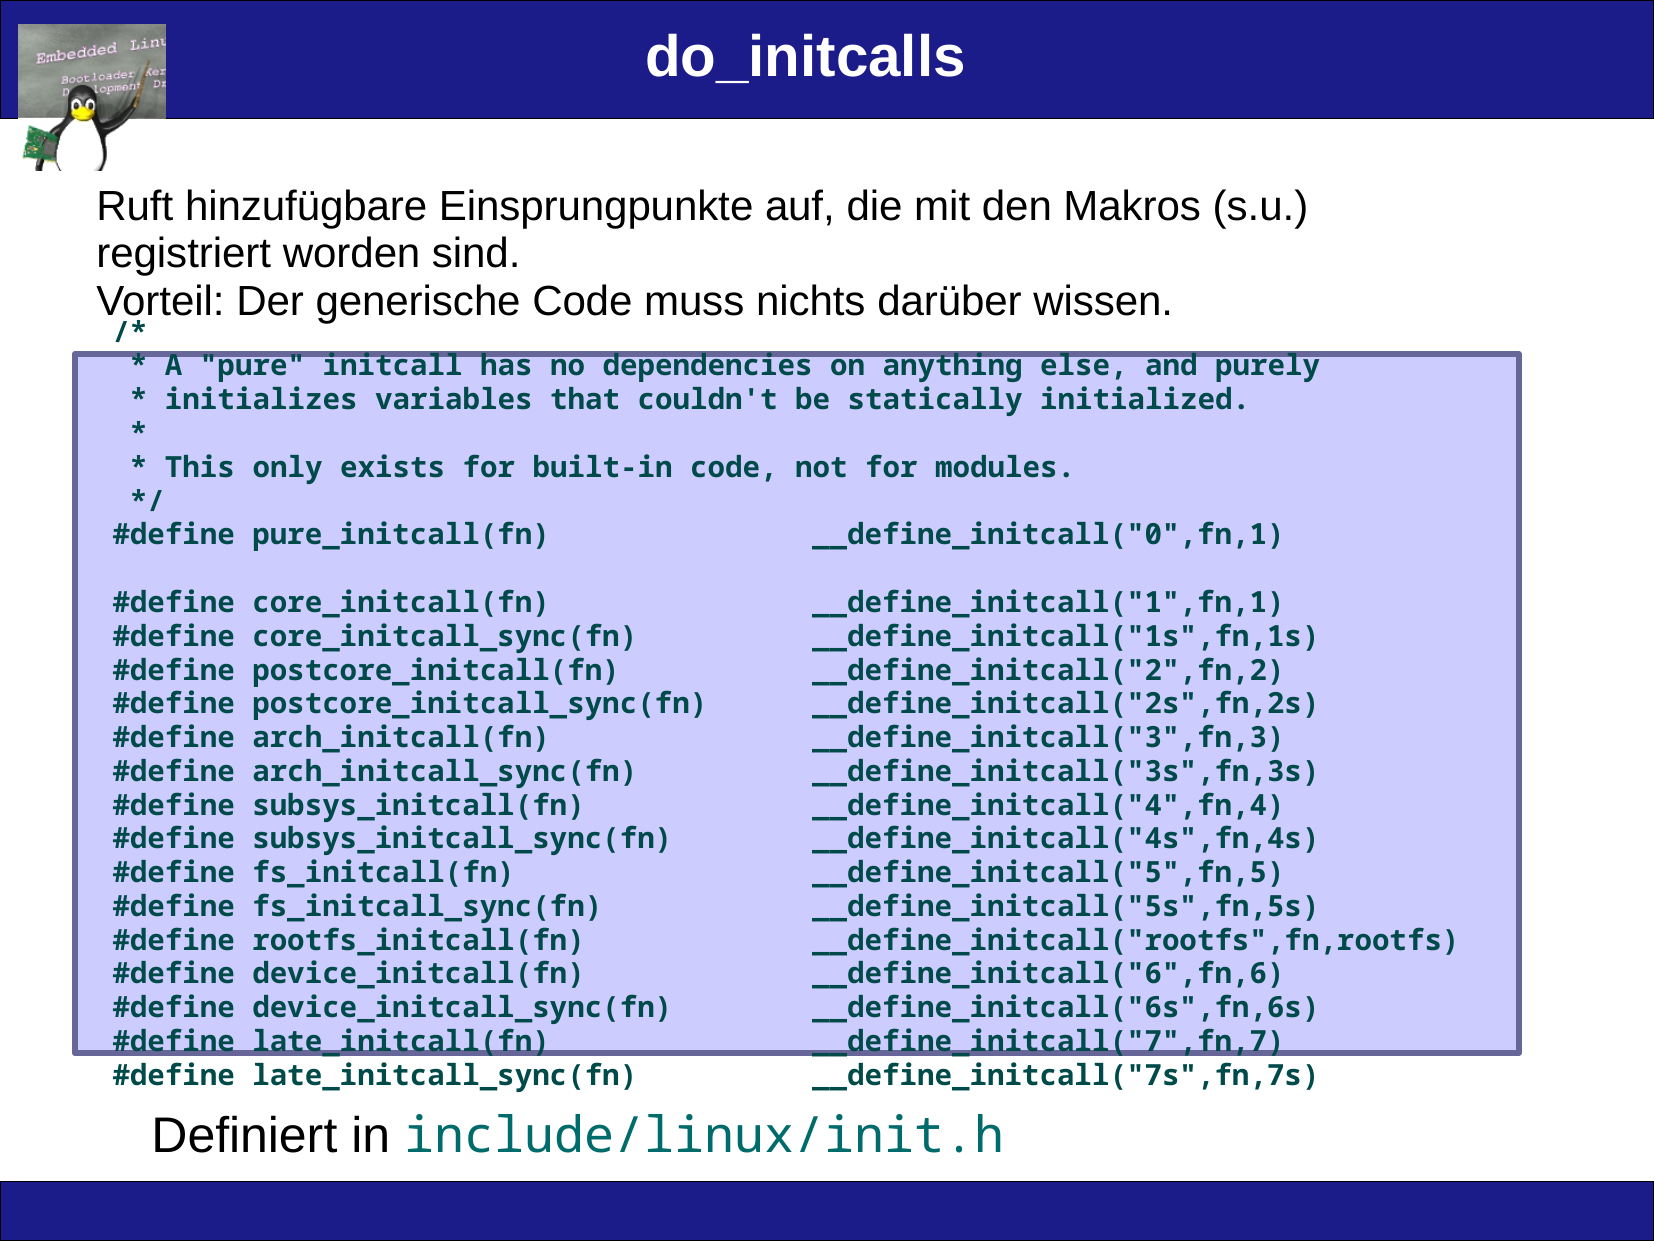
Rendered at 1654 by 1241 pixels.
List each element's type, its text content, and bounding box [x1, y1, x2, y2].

list Ruft hinzufügbare Einsprungpunkte auf, die mit den Makros (s.u.) registriert worden sind. Vorteil: Der generische Code muss nichts darüber wissen. [80, 182, 1493, 325]
text_box /* * A "pure" initcall has no dependencies on anything else, and purely * initializes variables that couldn't be statically initialized. * * This only exists for built-in code, not for modules. */ #define pure_initcall(fn) __define_initcall("0",fn,1) #define core_initcall(fn) __define_initcall("1",fn,1) #define core_initcall_sync(fn) __define_initcall("1s",fn,1s) #define postcore_initcall(fn) __define_initcall("2",fn,2) #define postcore_initcall_sync(fn) __define_initcall("2s",fn,2s) #define arch_initcall(fn) __define_initcall("3",fn,3) #define arch_initcall_sync(fn) __define_initcall("3s",fn,3s) #define subsys_initcall(fn) __define_initcall("4",fn,4) #define subsys_initcall_sync(fn) __define_initcall("4s",fn,4s) #define fs_initcall(fn) __define_initcall("5",fn,5) #define fs_initcall_sync(fn) __define_initcall("5s",fn,5s) #define rootfs_initcall(fn) __define_initcall("rootfs",fn,rootfs) #define device_initcall(fn) __define_initcall("6",fn,6) #define device_initcall_sync(fn) __define_initcall("6s",fn,6s) #define late_initcall(fn) __define_initcall("7",fn,7) #define late_initcall_sync(fn) __define_initcall("7s",fn,7s) [74, 354, 1519, 1054]
title do_initcalls [60, 0, 1551, 112]
picture [18, 24, 166, 171]
text_box Definiert in include/linux/init.h [136, 1091, 1020, 1167]
